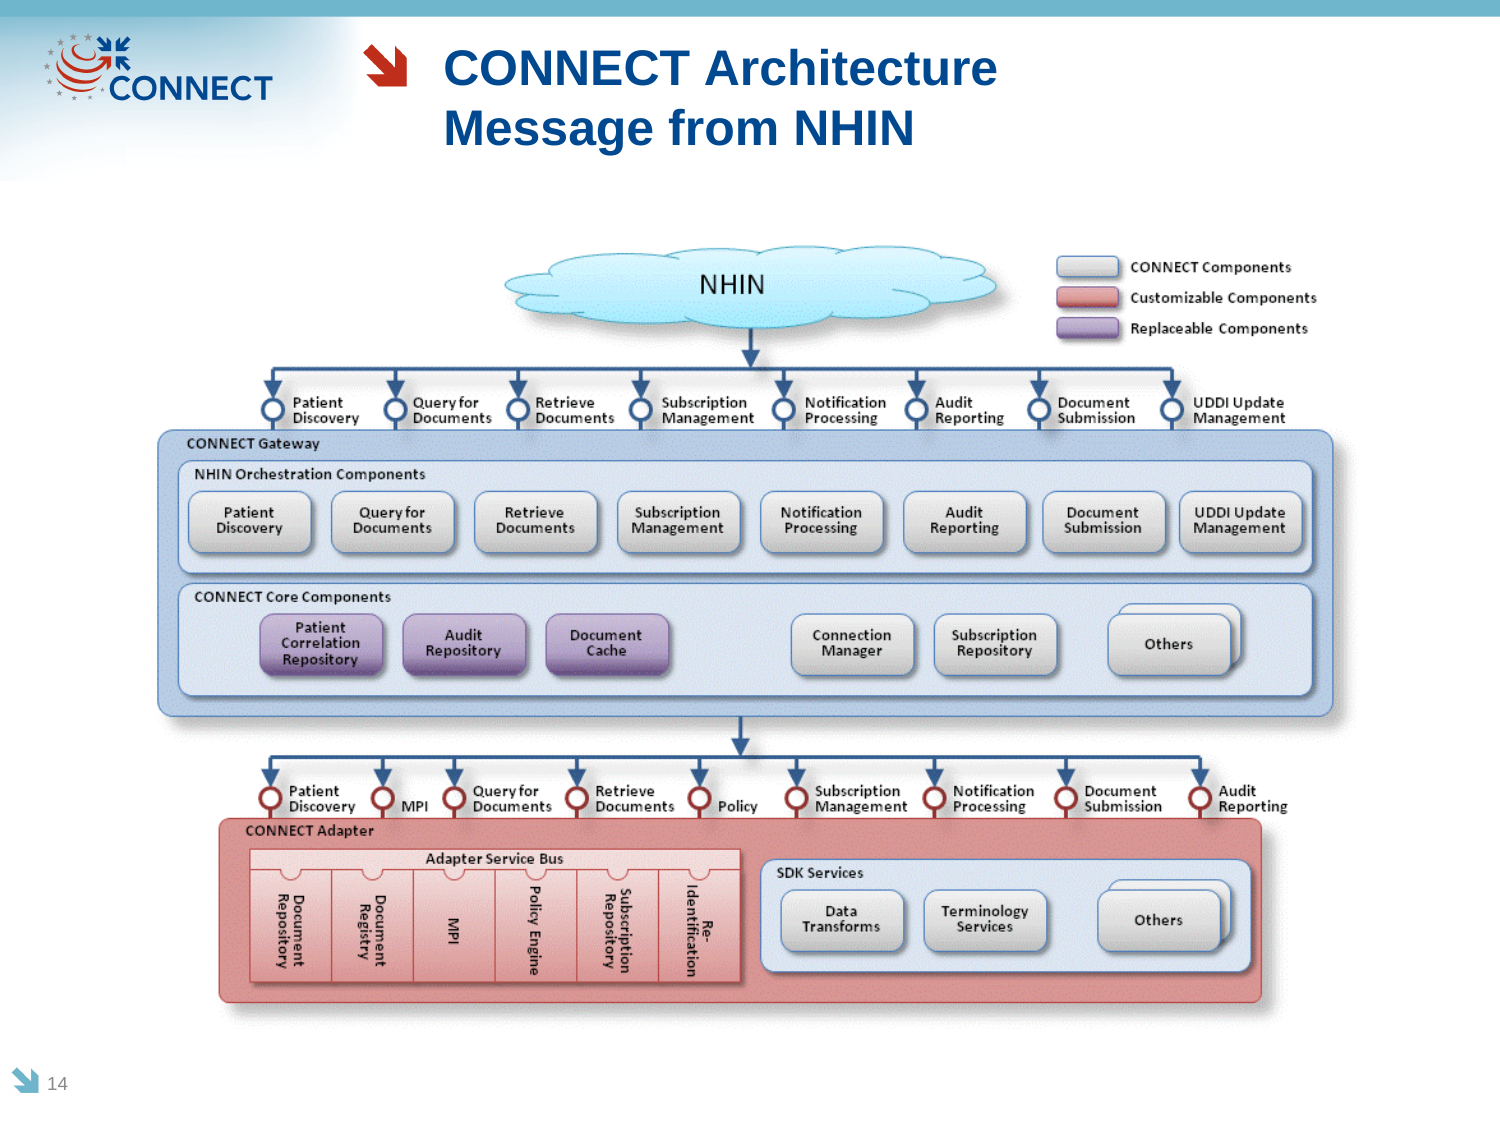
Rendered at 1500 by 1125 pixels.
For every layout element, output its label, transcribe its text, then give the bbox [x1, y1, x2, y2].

title CONNECT Architecture Message from NHIN [428, 28, 1500, 213]
picture [10, 1066, 32, 1094]
picture [0, 17, 1363, 1094]
text_box <number> [32, 1053, 383, 1114]
